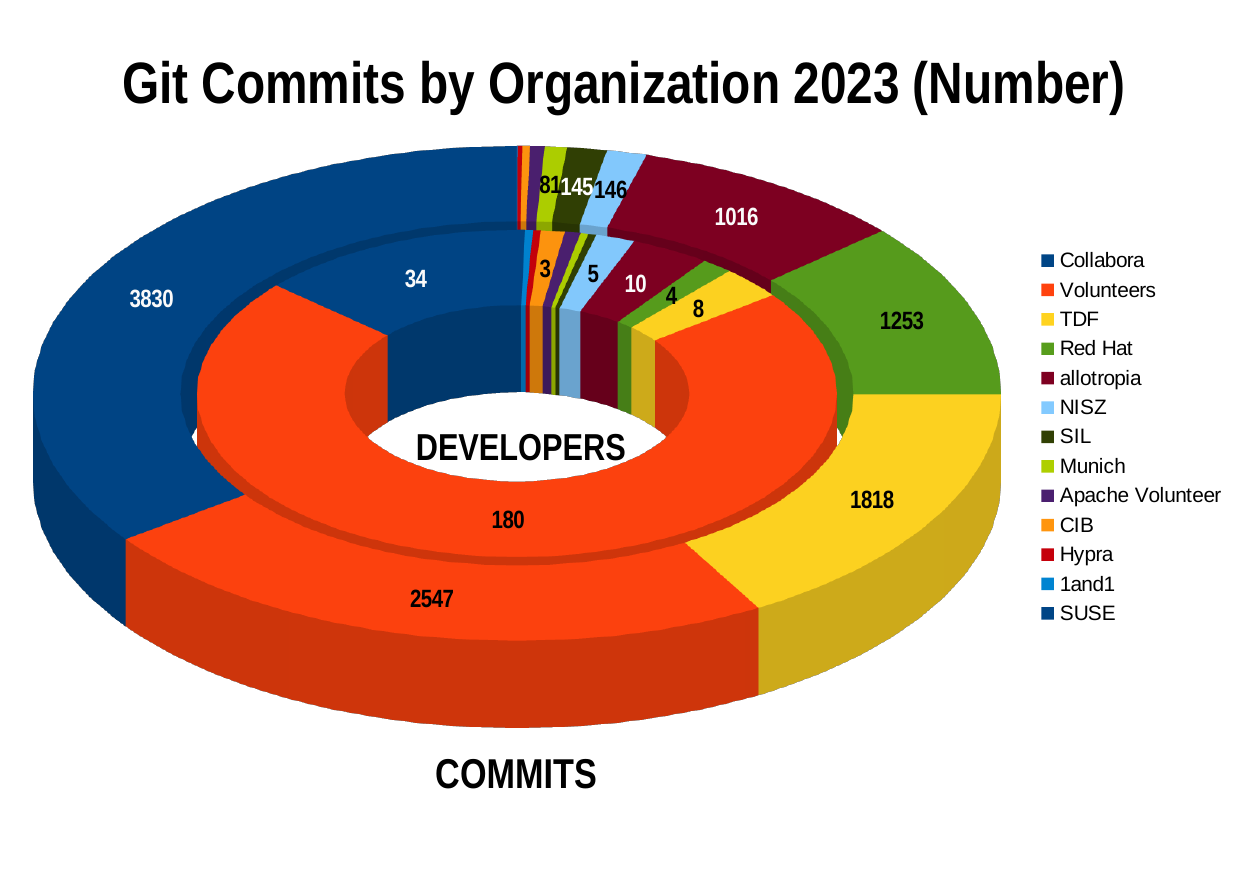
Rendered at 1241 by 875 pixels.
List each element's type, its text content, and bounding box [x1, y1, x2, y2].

chart [0, 0, 1241, 874]
text_box Git Commits by Organization 2023 (Number) [107, 41, 1141, 111]
text_box DEVELOPERS [400, 418, 641, 477]
text_box COMMITS [420, 742, 612, 797]
